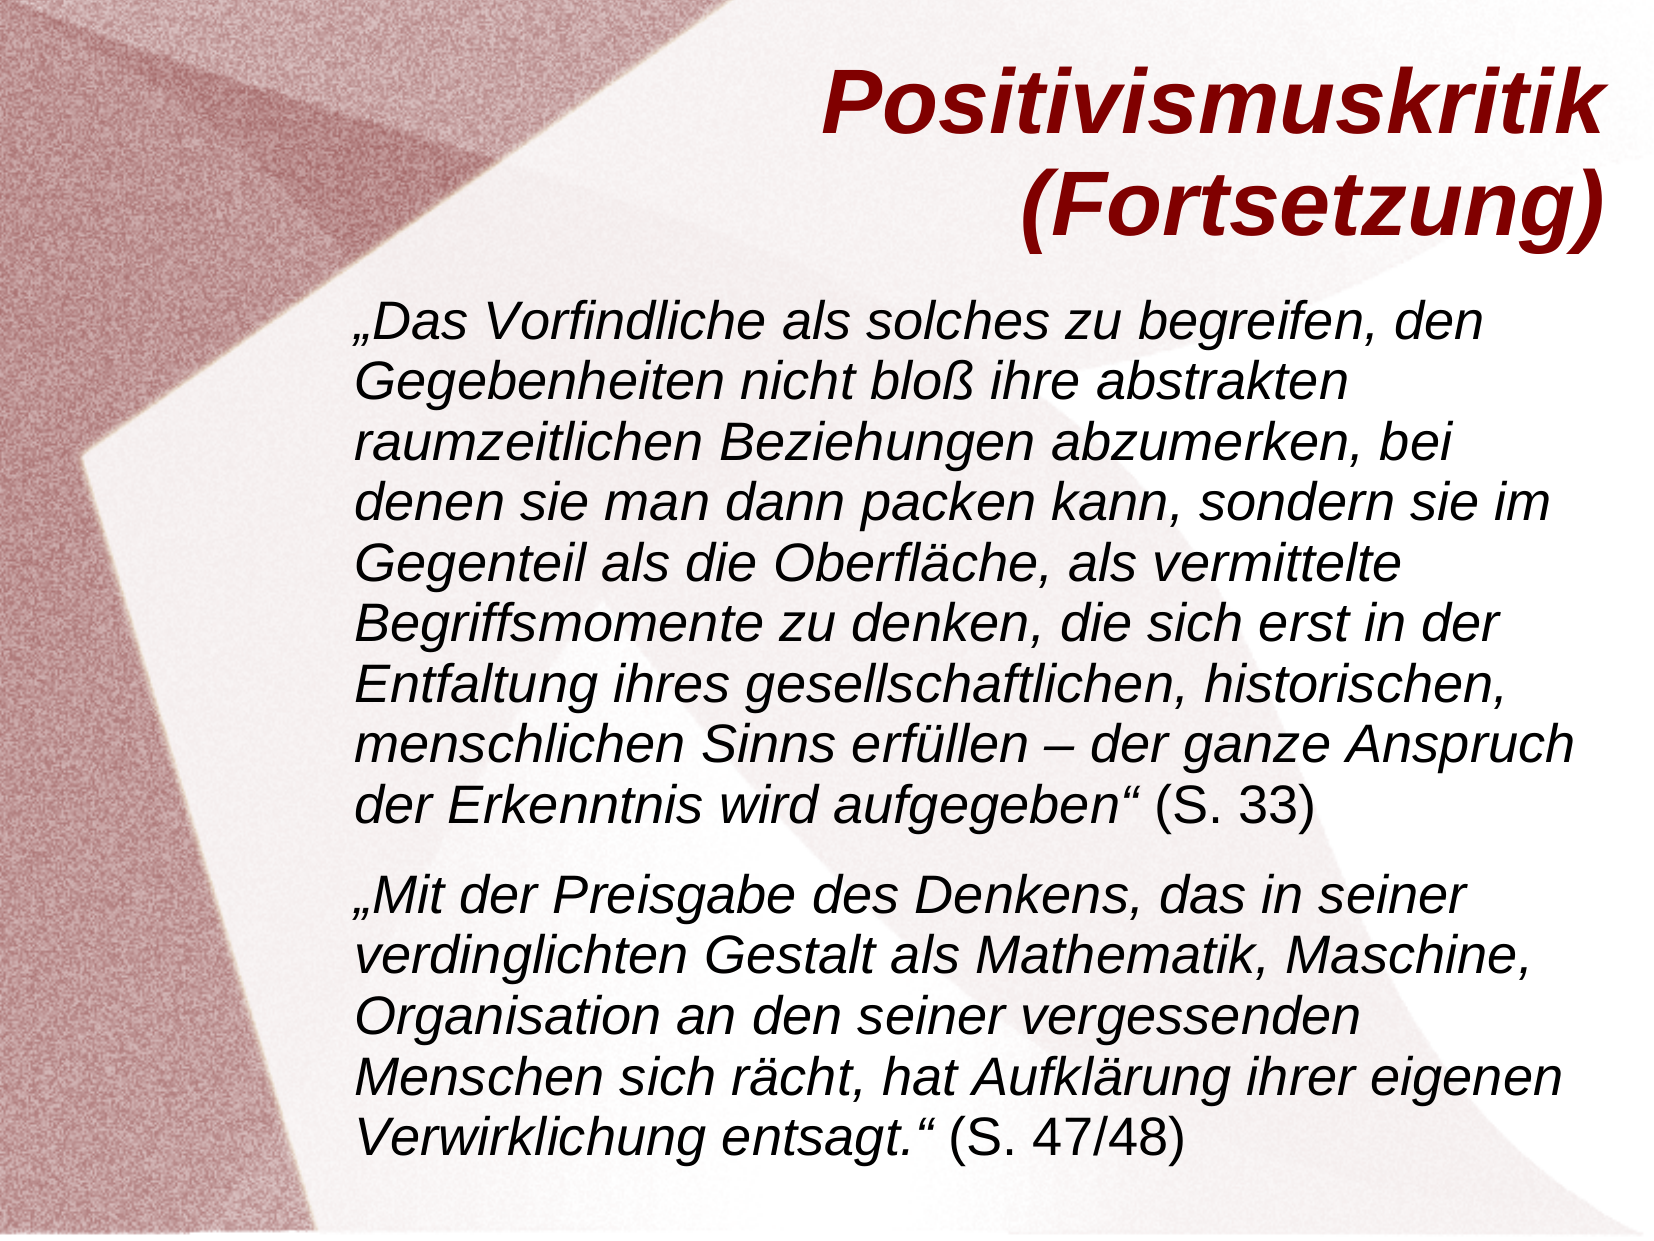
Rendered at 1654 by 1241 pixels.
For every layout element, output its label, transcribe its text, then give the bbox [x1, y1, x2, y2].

title Positivismuskritik (Fortsetzung) [596, 50, 1607, 256]
picture [0, 0, 1654, 1241]
list „Das Vorfindliche als solches zu begreifen, den Gegebenheiten nicht bloß ihre abstrakten raumzeitlichen Beziehungen abzumerken, bei denen sie man dann packen kann, sondern sie im Gegenteil als die Oberfläche, als vermittelte Begriffsmomente zu denken, die sich erst in der Entfaltung ihres gesellschaftlichen, historischen, menschlichen Sinns erfüllen – der ganze Anspruch der Erkenntnis wird aufgegeben“ (S. 33) „Mit der Preisgabe des Denkens, das in seiner verdinglichten Gestalt als Mathematik, Maschine, Organisation an den seiner vergessenden Menschen sich rächt, hat Aufklärung ihrer eigenen Verwirklichung entsagt.“ (S. 47/48) [354, 290, 1601, 1168]
